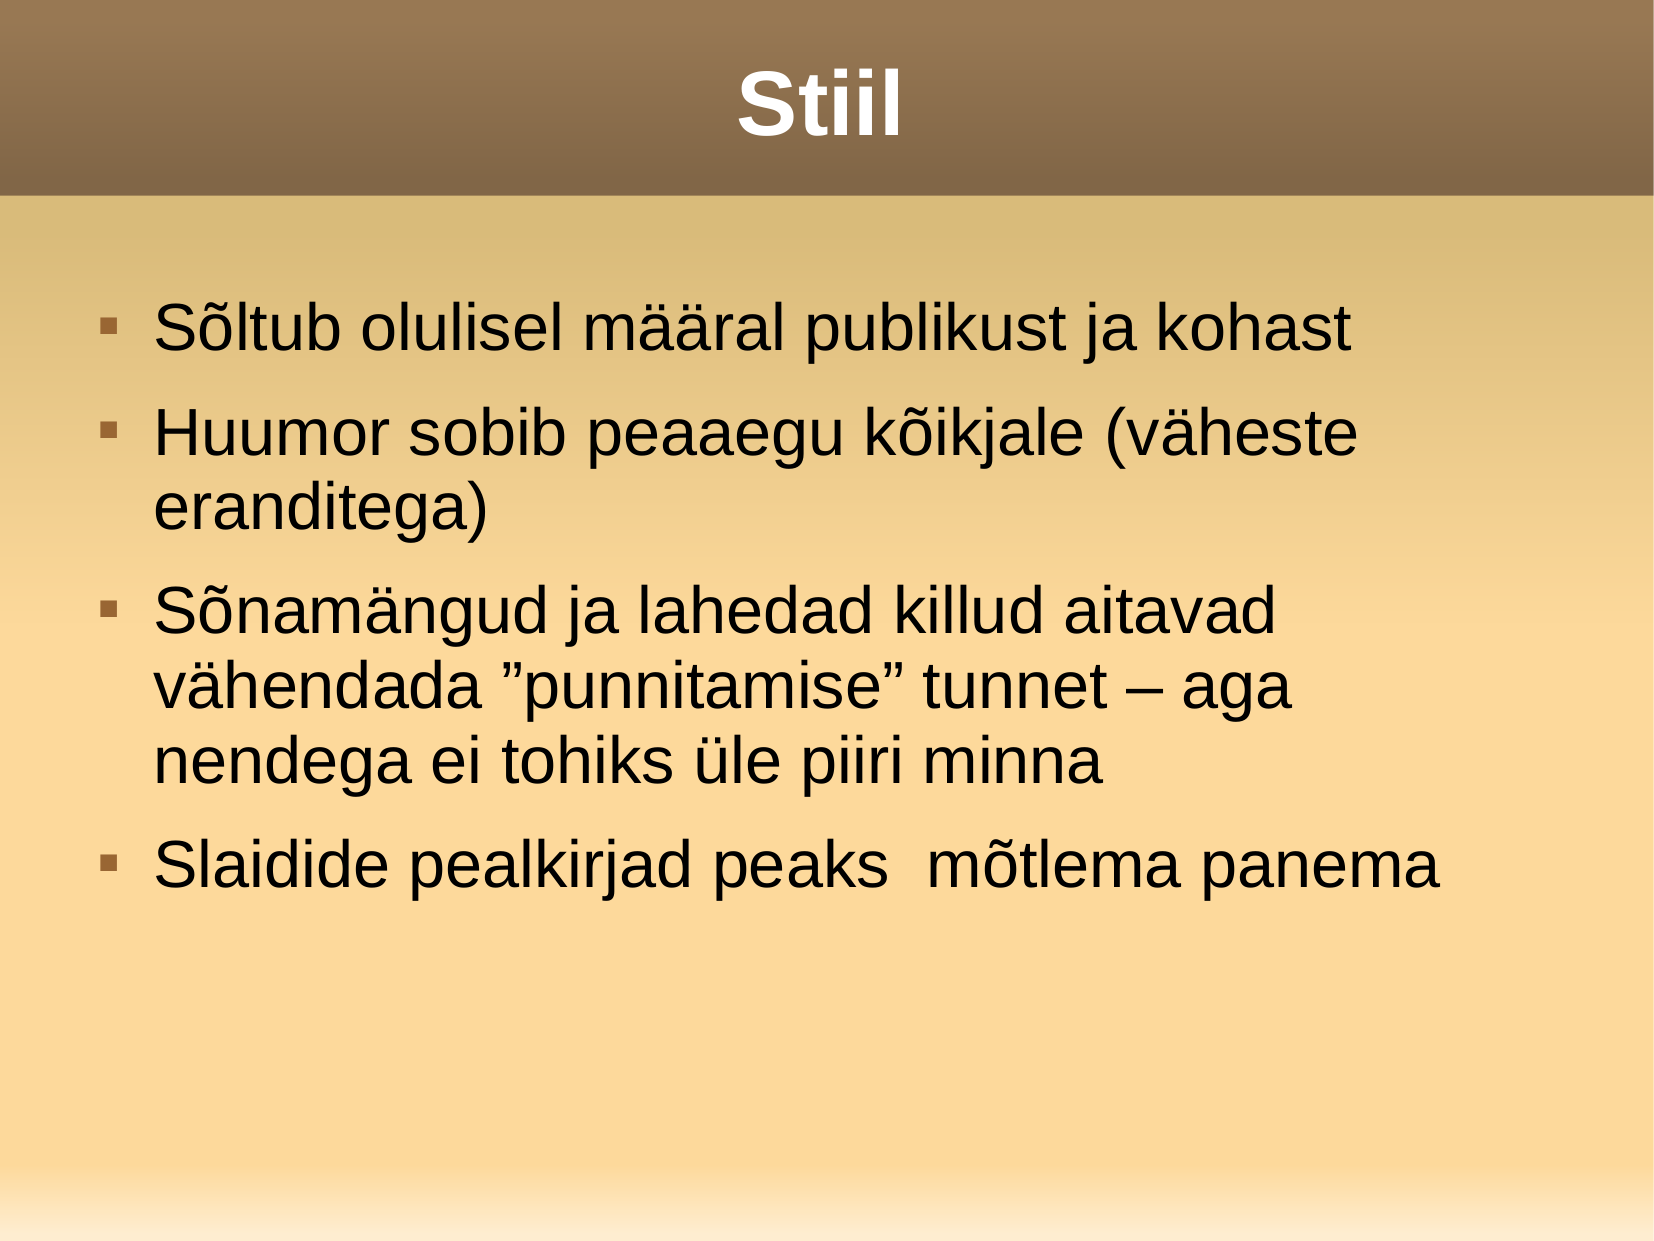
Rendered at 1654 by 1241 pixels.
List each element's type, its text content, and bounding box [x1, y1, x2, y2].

list Sõltub olulisel määral publikust ja kohast Huumor sobib peaaegu kõikjale (väheste eranditega) Sõnamängud ja lahedad killud aitavad vähendada ”punnitamise” tunnet – aga nendega ei tohiks üle piiri minna Slaidide pealkirjad peaks mõtlema panema [82, 290, 1571, 1094]
picture [0, 0, 1654, 1241]
title Stiil [76, 7, 1565, 200]
